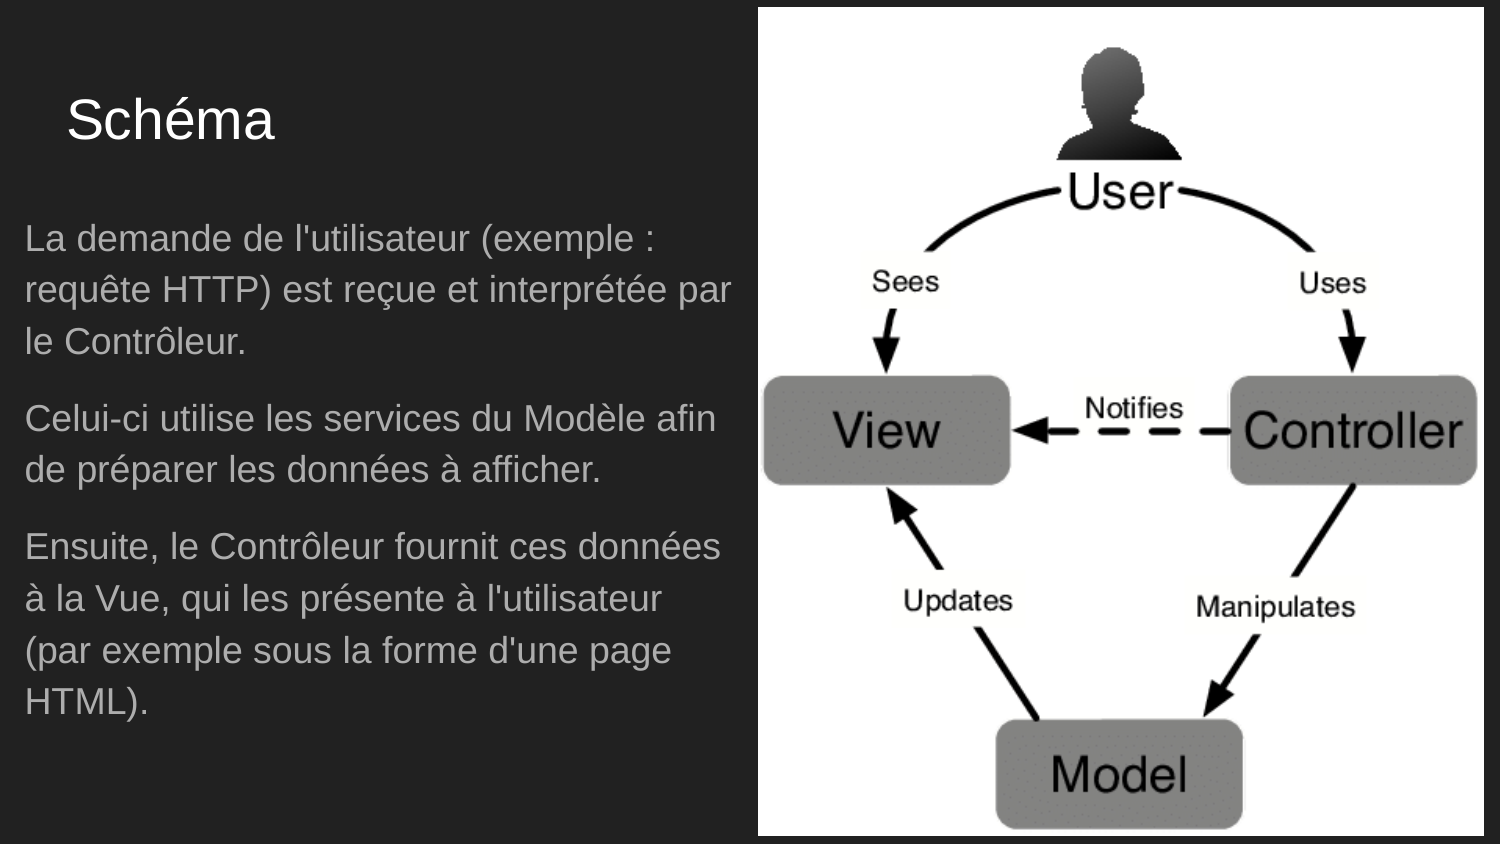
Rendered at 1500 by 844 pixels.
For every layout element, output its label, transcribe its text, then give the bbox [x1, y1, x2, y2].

picture [758, 7, 1484, 836]
title Schéma [51, 72, 758, 167]
text_box La demande de l'utilisateur (exemple : requête HTTP) est reçue et interprétée par le Contrôleur. Celui-ci utilise les services du Modèle afin de préparer les données à afficher. Ensuite, le Contrôleur fournit ces données à la Vue, qui les présente à l'utilisateur (par exemple sous la forme d'une page HTML). [9, 191, 749, 738]
